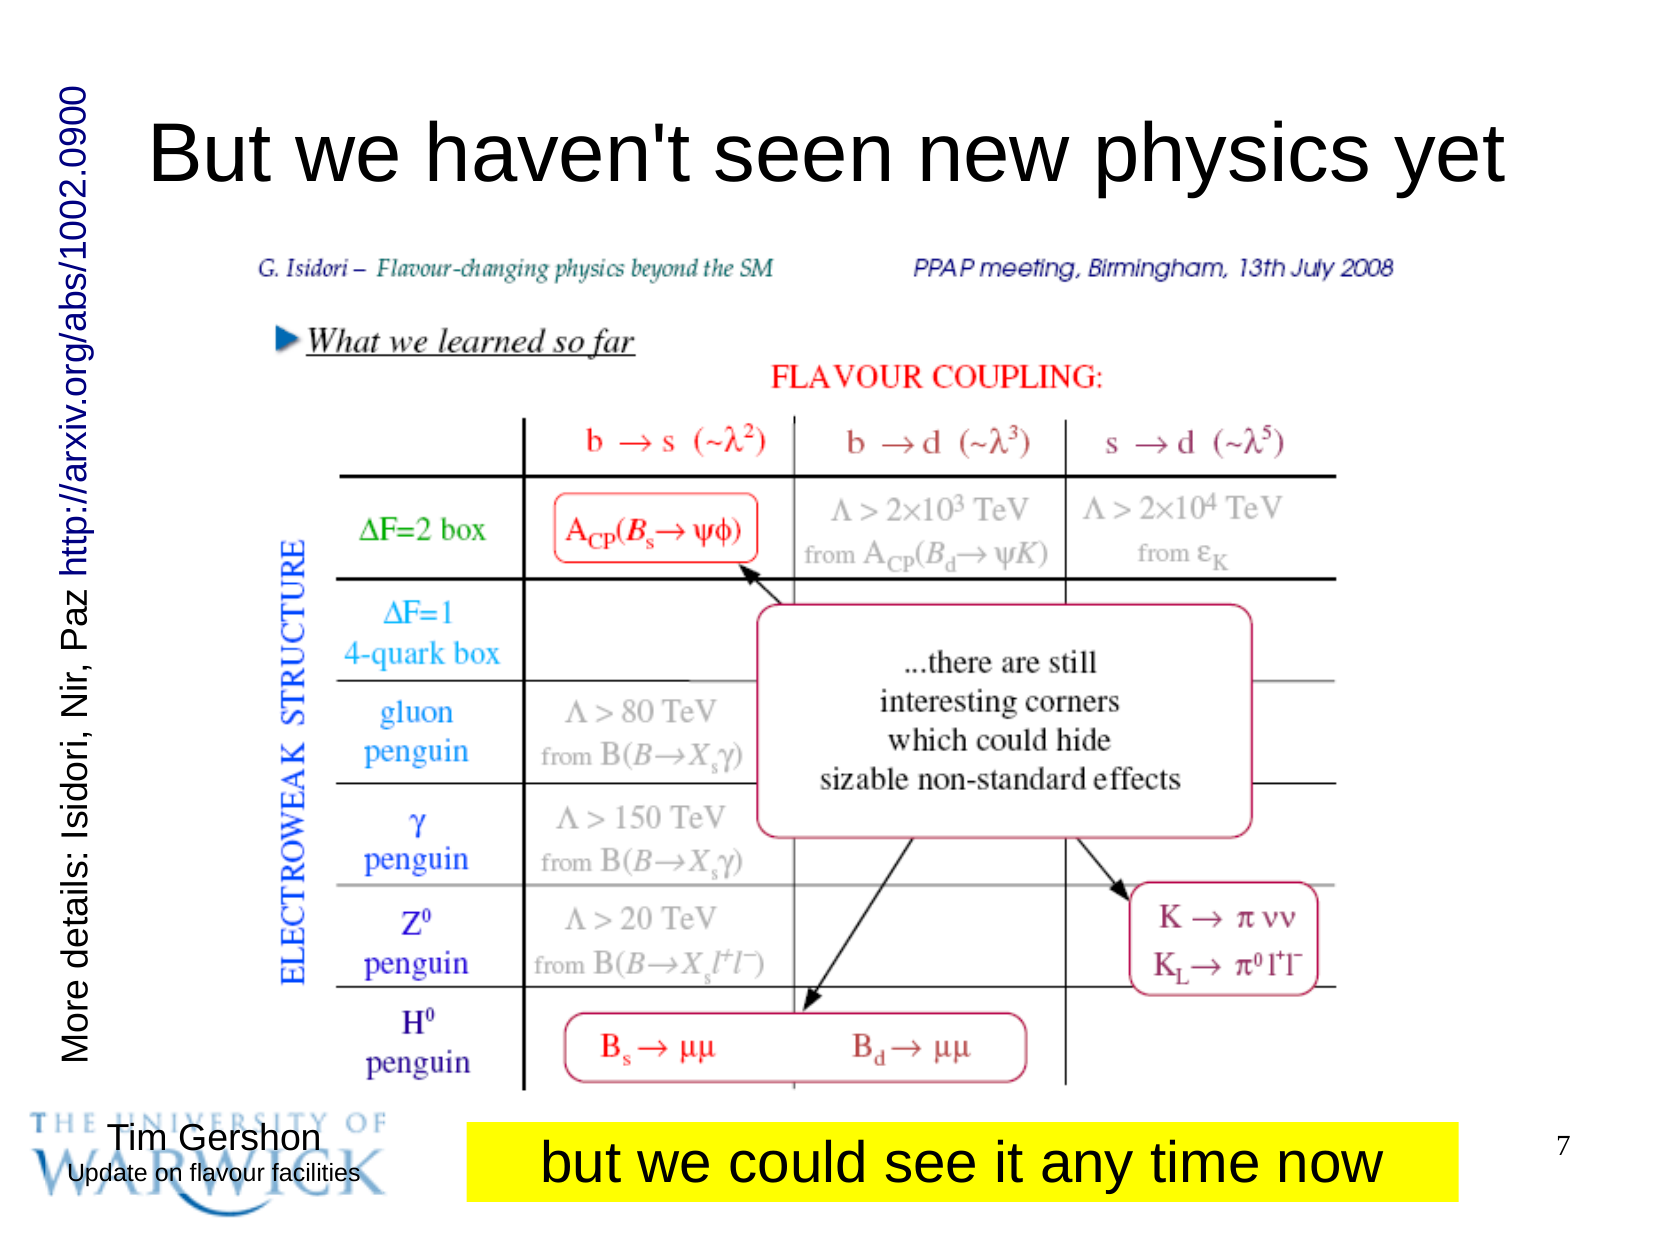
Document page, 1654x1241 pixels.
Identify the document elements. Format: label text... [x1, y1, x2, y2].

title But we haven't seen new physics yet [82, 49, 1571, 257]
picture [19, 245, 1404, 1232]
text_box Tim Gershon Update on flavour facilities [45, 1108, 383, 1194]
text_box More details: Isidori, Nir, Paz http://arxiv.org/abs/1002.0900 [43, 59, 103, 1080]
text_box but we could see it any time now [466, 1122, 1459, 1202]
